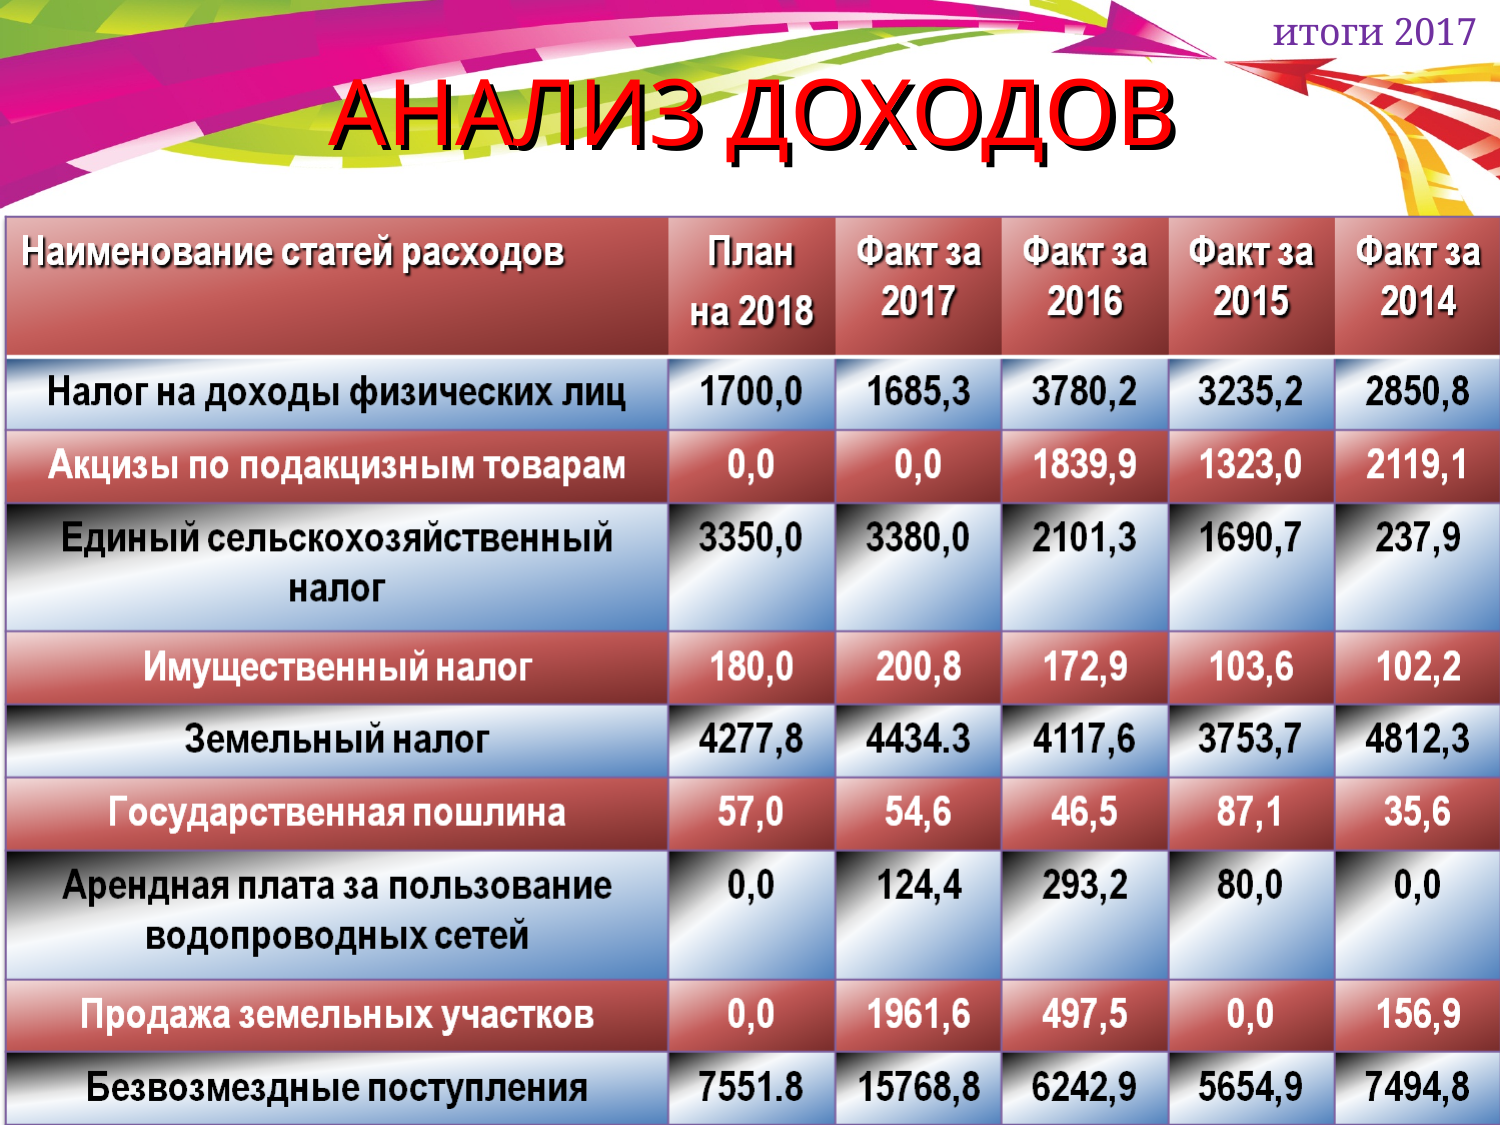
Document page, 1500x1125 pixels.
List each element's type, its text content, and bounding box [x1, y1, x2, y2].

title АНАЛИЗ ДОХОДОВ [5, 45, 1500, 173]
picture [0, 202, 1500, 1125]
text_box итоги 2017 [1257, 0, 1479, 61]
